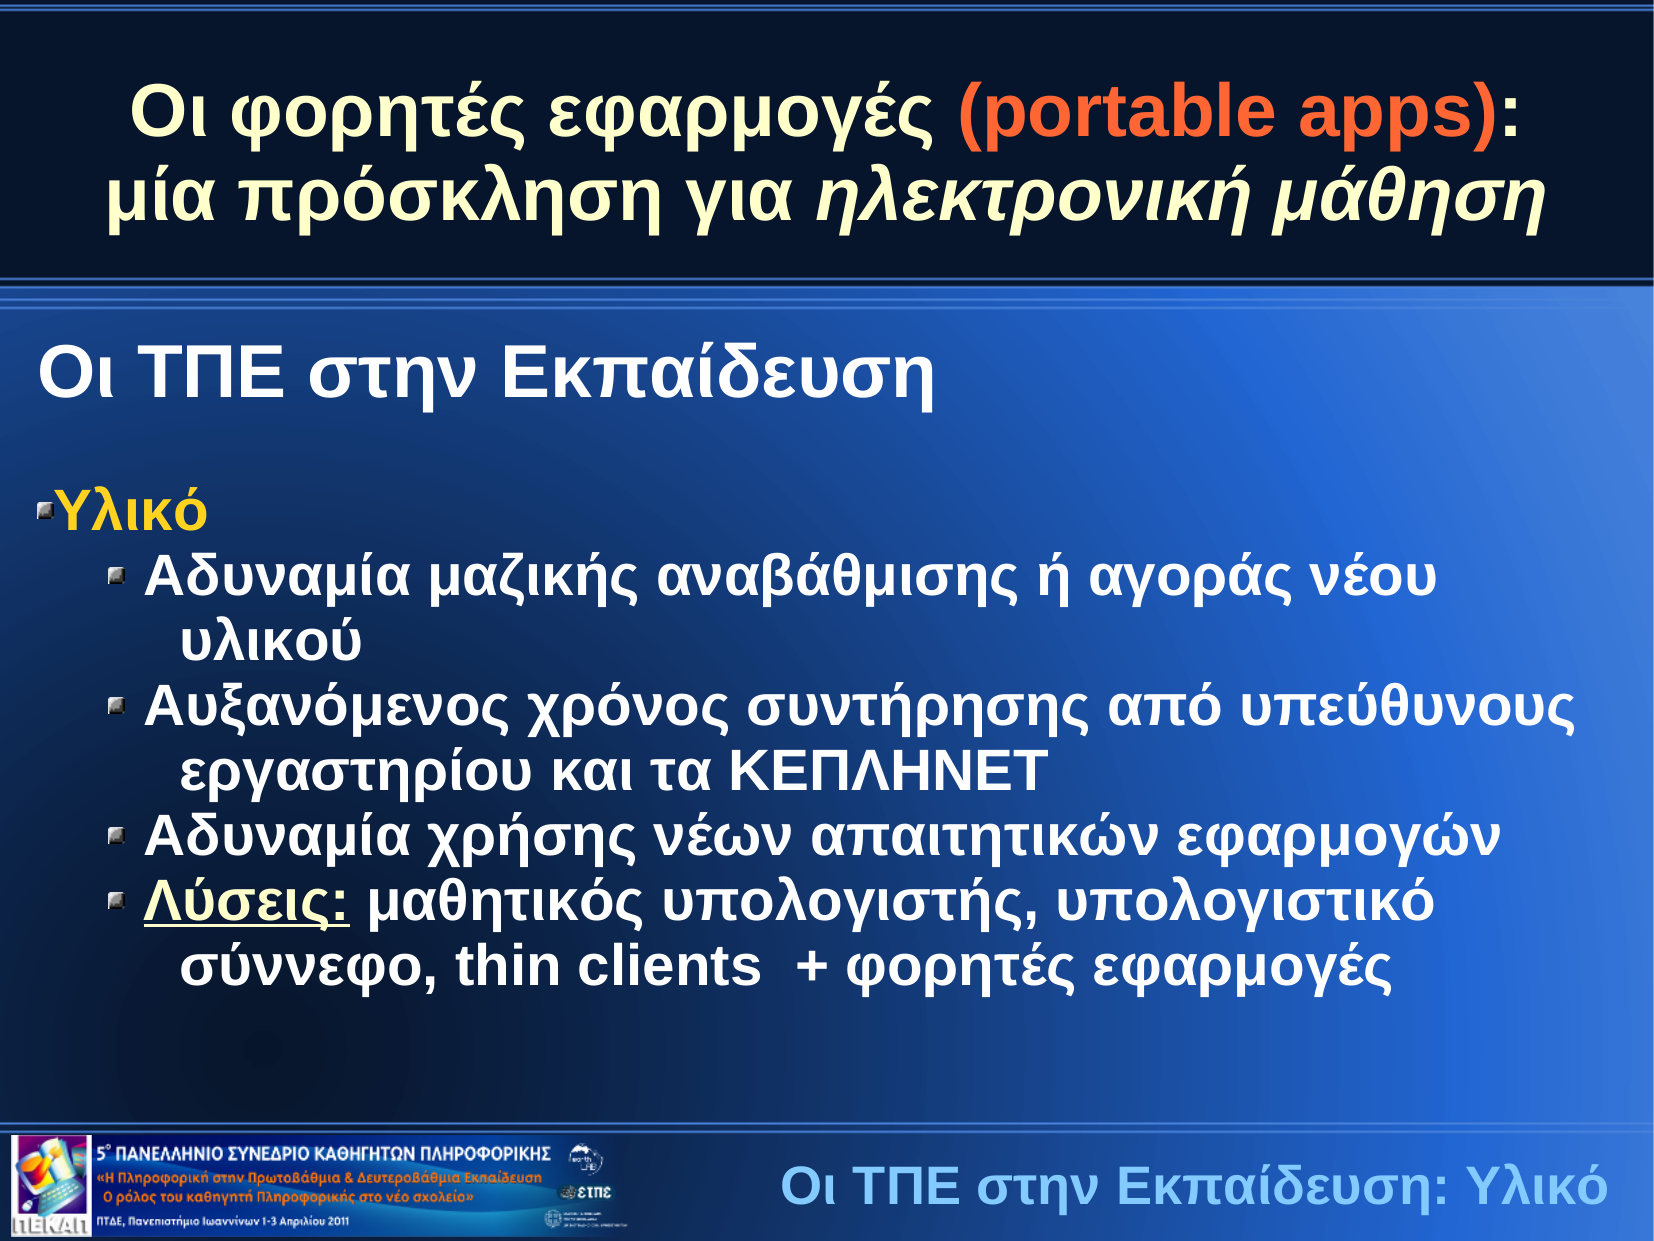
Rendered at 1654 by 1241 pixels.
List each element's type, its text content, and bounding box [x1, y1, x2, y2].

text_box Οι ΤΠΕ στην Εκπαίδευση: Υλικό [660, 1155, 1619, 1218]
title Οι φορητές εφαρμογές (portable apps): μία πρόσκληση για ηλεκτρονική μάθηση [82, 49, 1571, 257]
picture [0, 0, 1654, 1241]
subtitle Οι ΤΠΕ στην Εκπαίδευση Υλικό Αδυναμία μαζικής αναβάθμισης ή αγοράς νέου υλικού Αυξανόμενος χρόνος συντήρησης από υπεύθυνους εργαστηρίου και τα ΚΕΠΛΗΝΕΤ Αδυναμία χρήσης νέων απαιτητικών εφαρμογών Λύσεις: μαθητικός υπολογιστής, υπολογιστικό σύννεφο, thin clients + φορητές εφαρμογές [37, 322, 1613, 1005]
